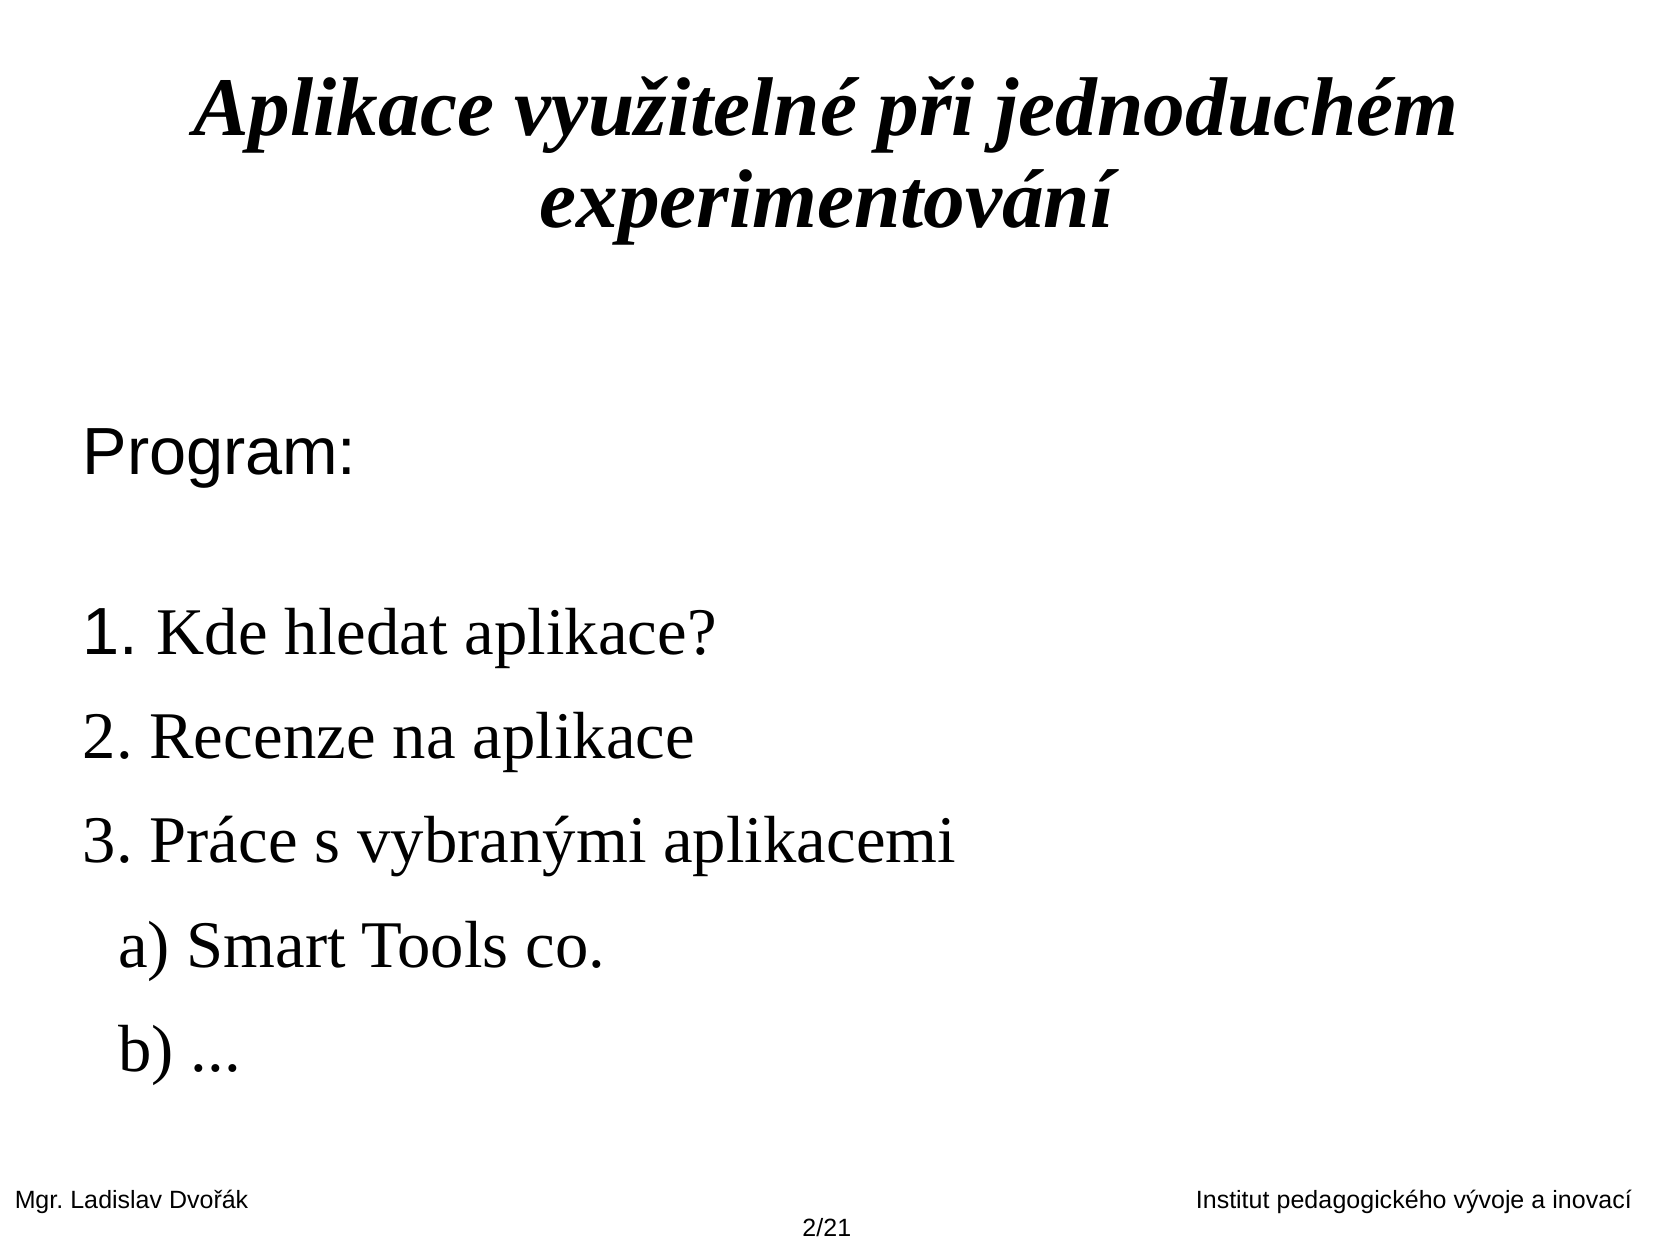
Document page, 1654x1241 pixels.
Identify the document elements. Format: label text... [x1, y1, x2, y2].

text_box Mgr. Ladislav Dvořák Institut pedagogického vývoje a inovací <číslo>/21 [0, 1177, 1654, 1241]
subtitle Program: Kde hledat aplikace? Recenze na aplikace Práce s vybranými aplikacemi Smart Tools co. ... [82, 414, 1571, 1087]
title Aplikace využitelné při jednoduchém experimentování [82, 49, 1571, 257]
